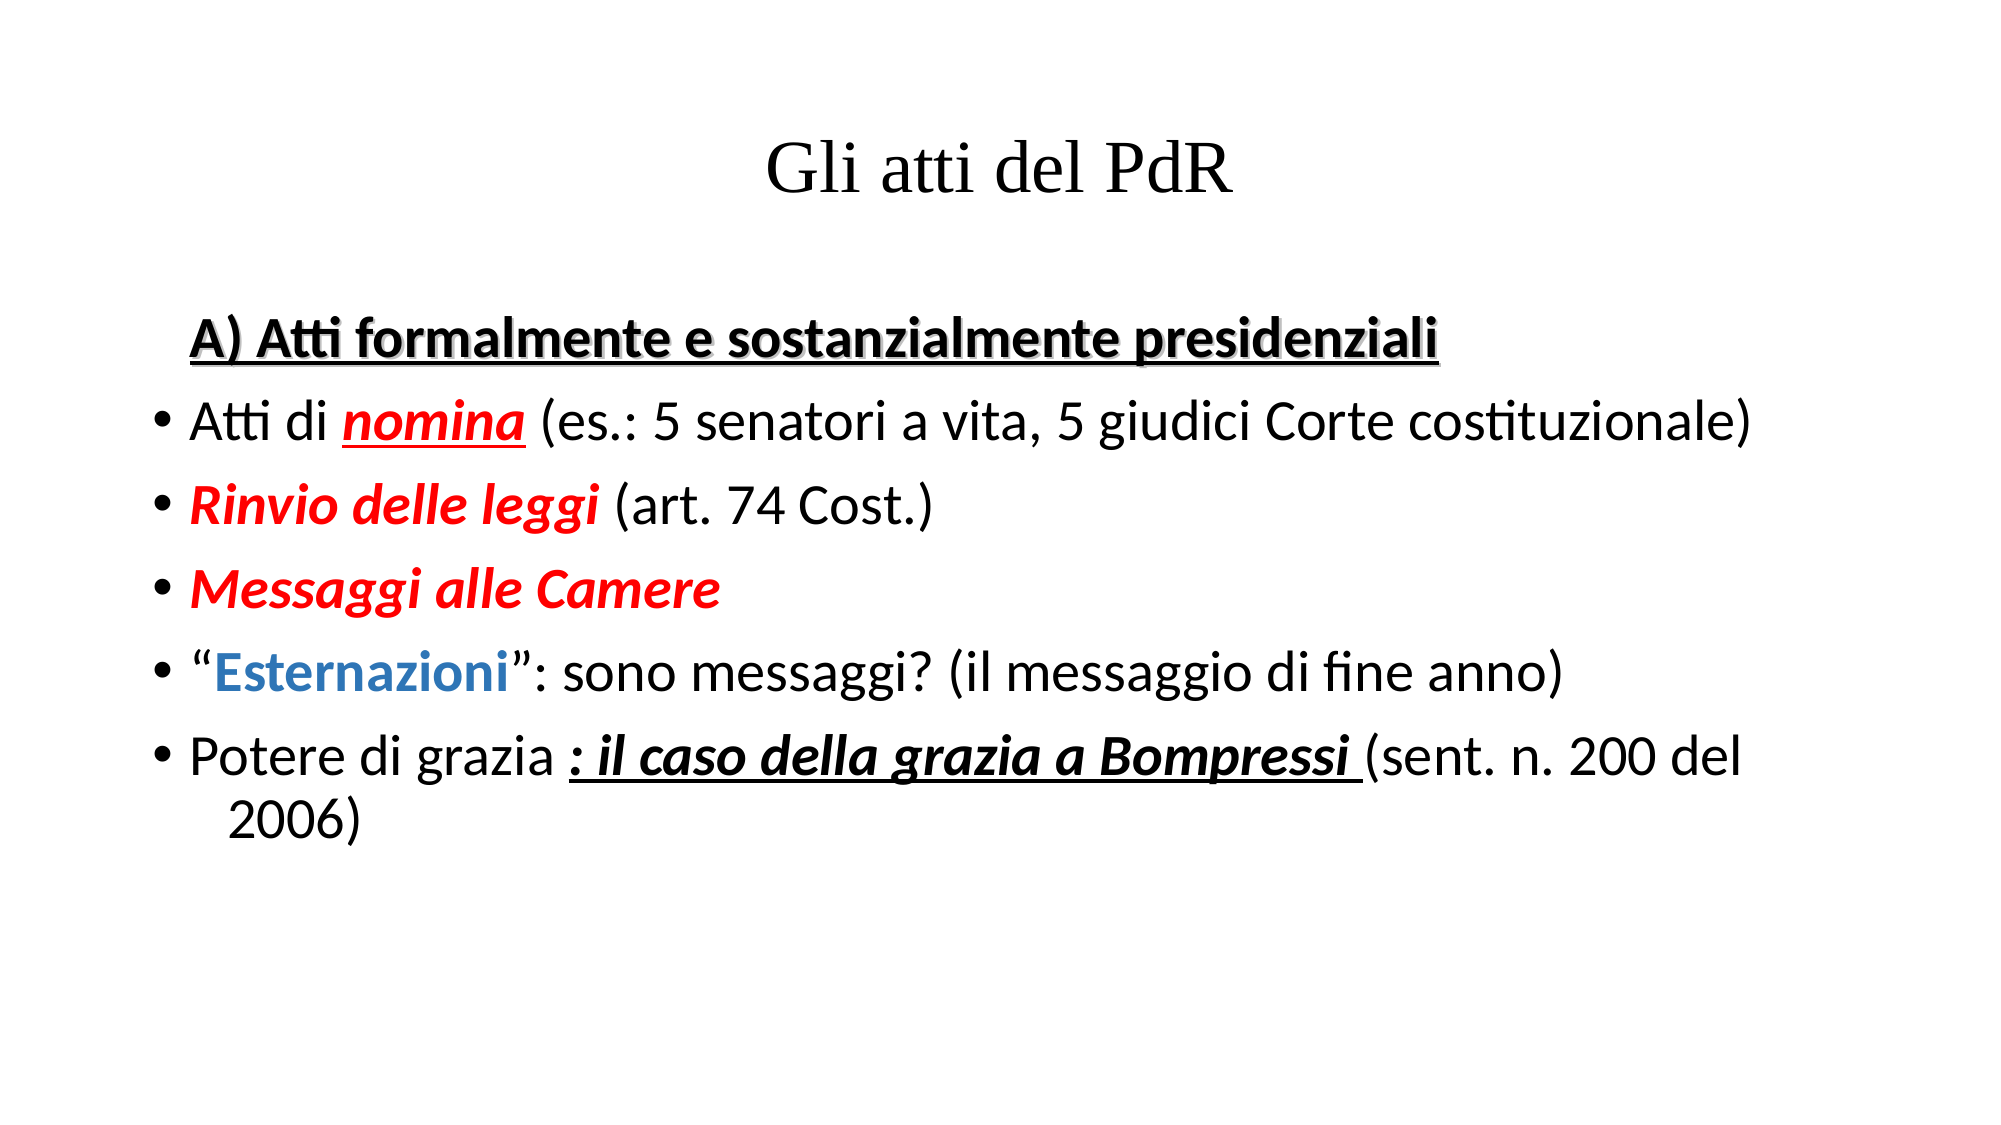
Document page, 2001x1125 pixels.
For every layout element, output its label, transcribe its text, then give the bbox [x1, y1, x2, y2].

title Gli atti del PdR [137, 59, 1863, 278]
list A) Atti formalmente e sostanzialmente presidenziali Atti di nomina (es.: 5 senatori a vita, 5 giudici Corte costituzionale) Rinvio delle leggi (art. 74 Cost.) Messaggi alle Camere “Esternazioni”: sono messaggi? (il messaggio di fine anno) Potere di grazia : il caso della grazia a Bompressi (sent. n. 200 del 2006) [137, 299, 1863, 1014]
